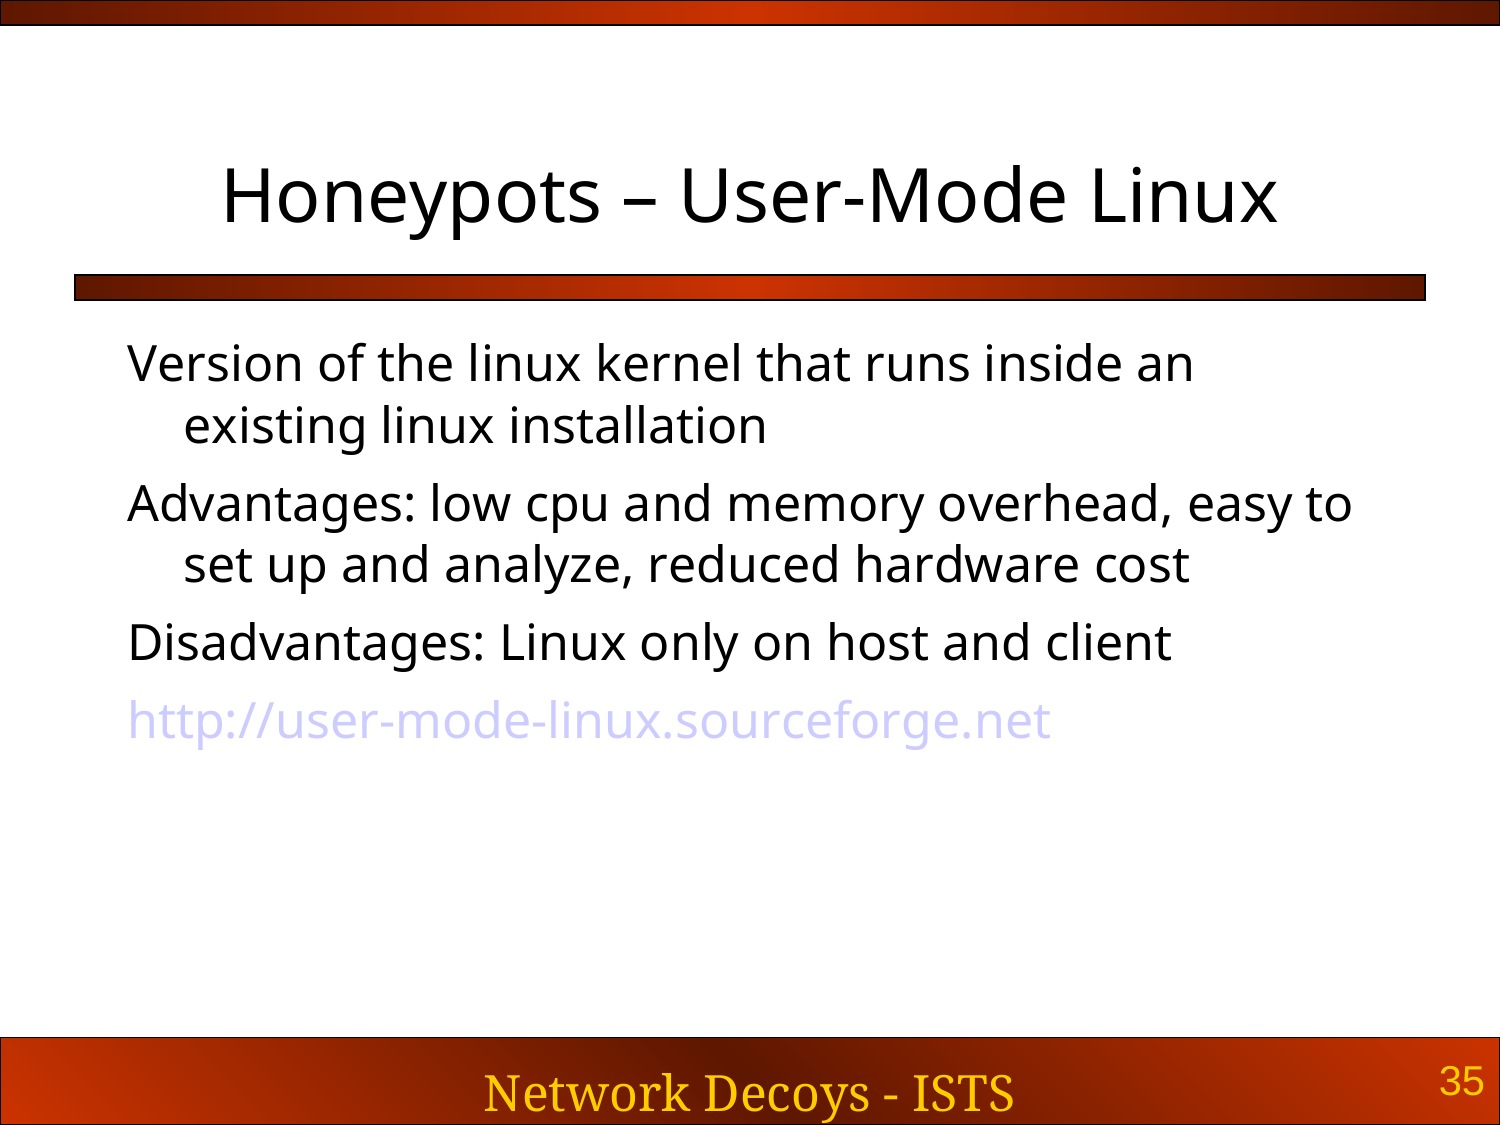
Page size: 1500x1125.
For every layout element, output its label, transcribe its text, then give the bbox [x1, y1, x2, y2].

title Honeypots – User-Mode Linux [112, 99, 1388, 288]
list Version of the linux kernel that runs inside an existing linux installation Advantages: low cpu and memory overhead, easy to set up and analyze, reduced hardware cost Disadvantages: Linux only on host and client http://user-mode-linux.sourceforge.net [112, 324, 1388, 1001]
